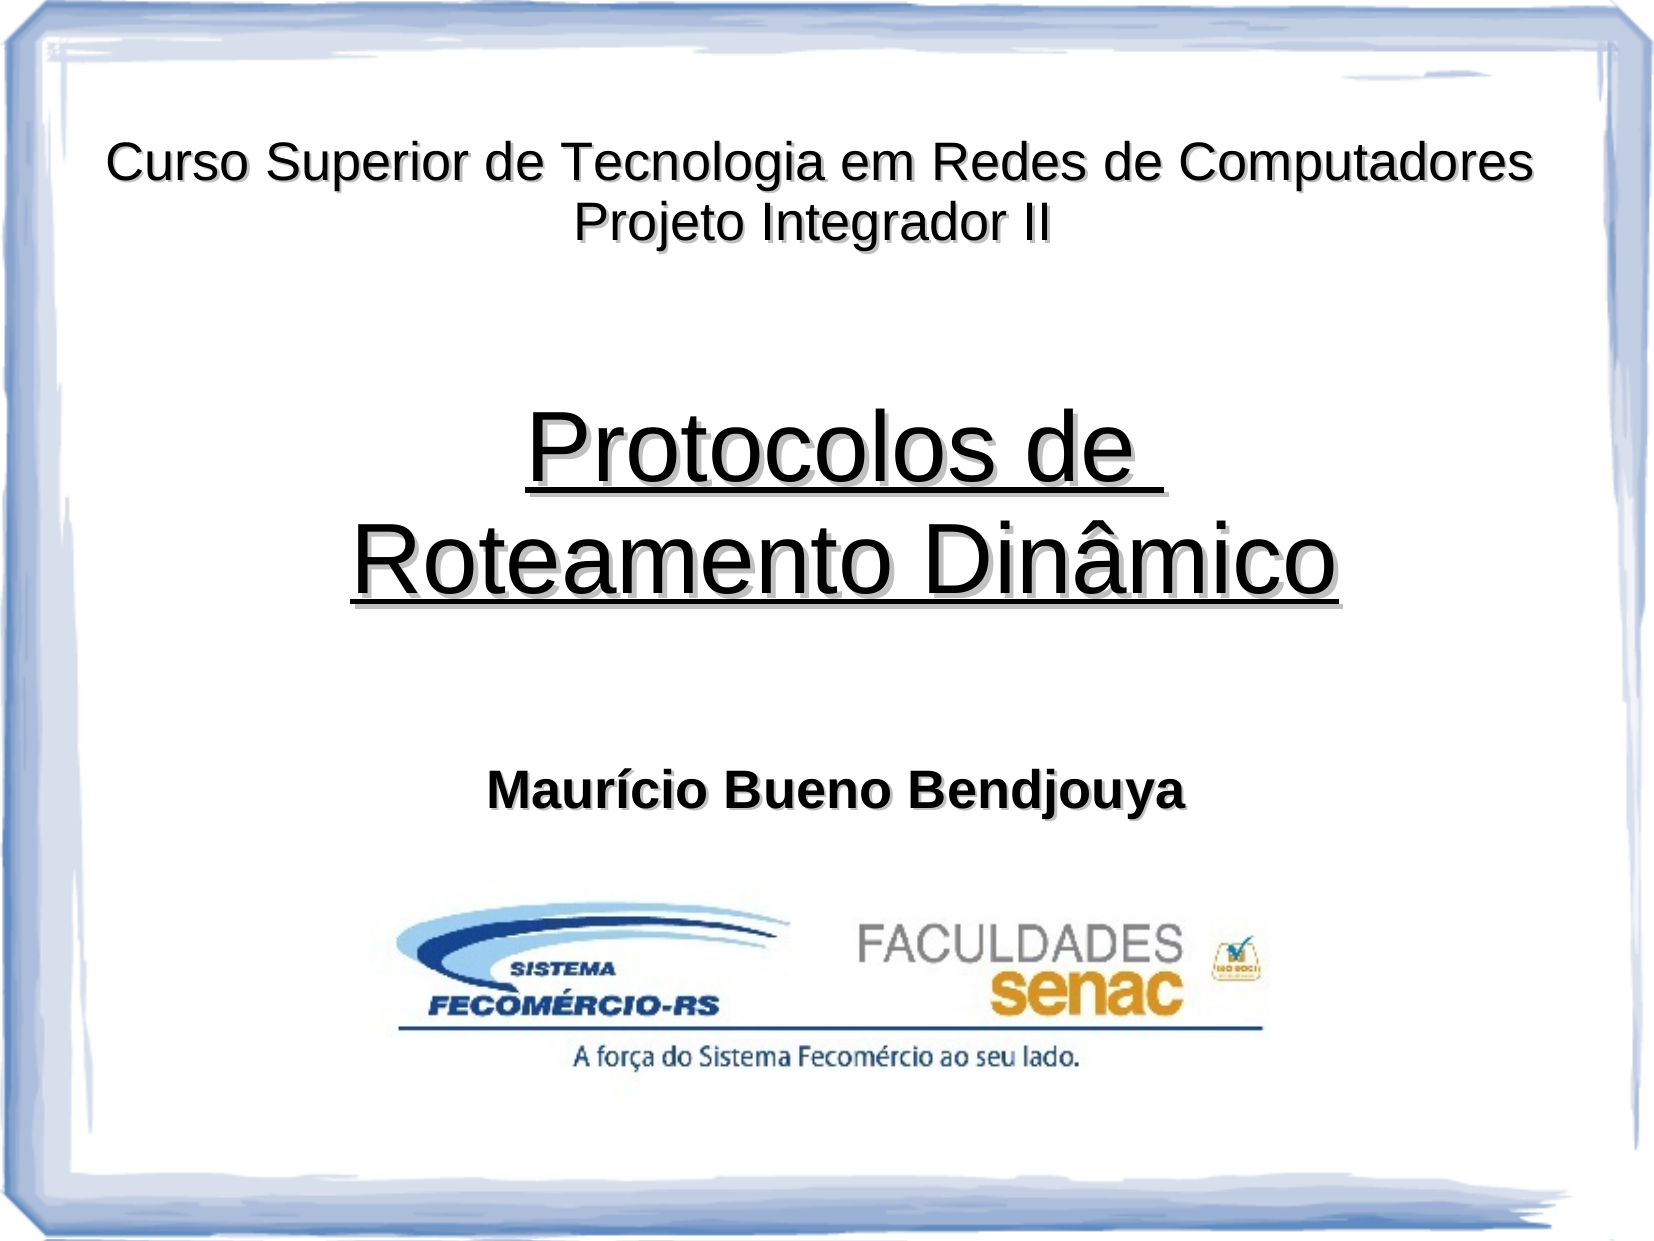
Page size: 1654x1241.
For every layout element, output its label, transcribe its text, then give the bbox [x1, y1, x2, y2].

title Curso Superior de Tecnologia em Redes de Computadores Projeto Integrador II [76, 88, 1565, 296]
text_box Protocolos de Roteamento Dinâmico Maurício Bueno Bendjouya [118, 383, 1536, 831]
picture [0, 0, 1654, 1241]
